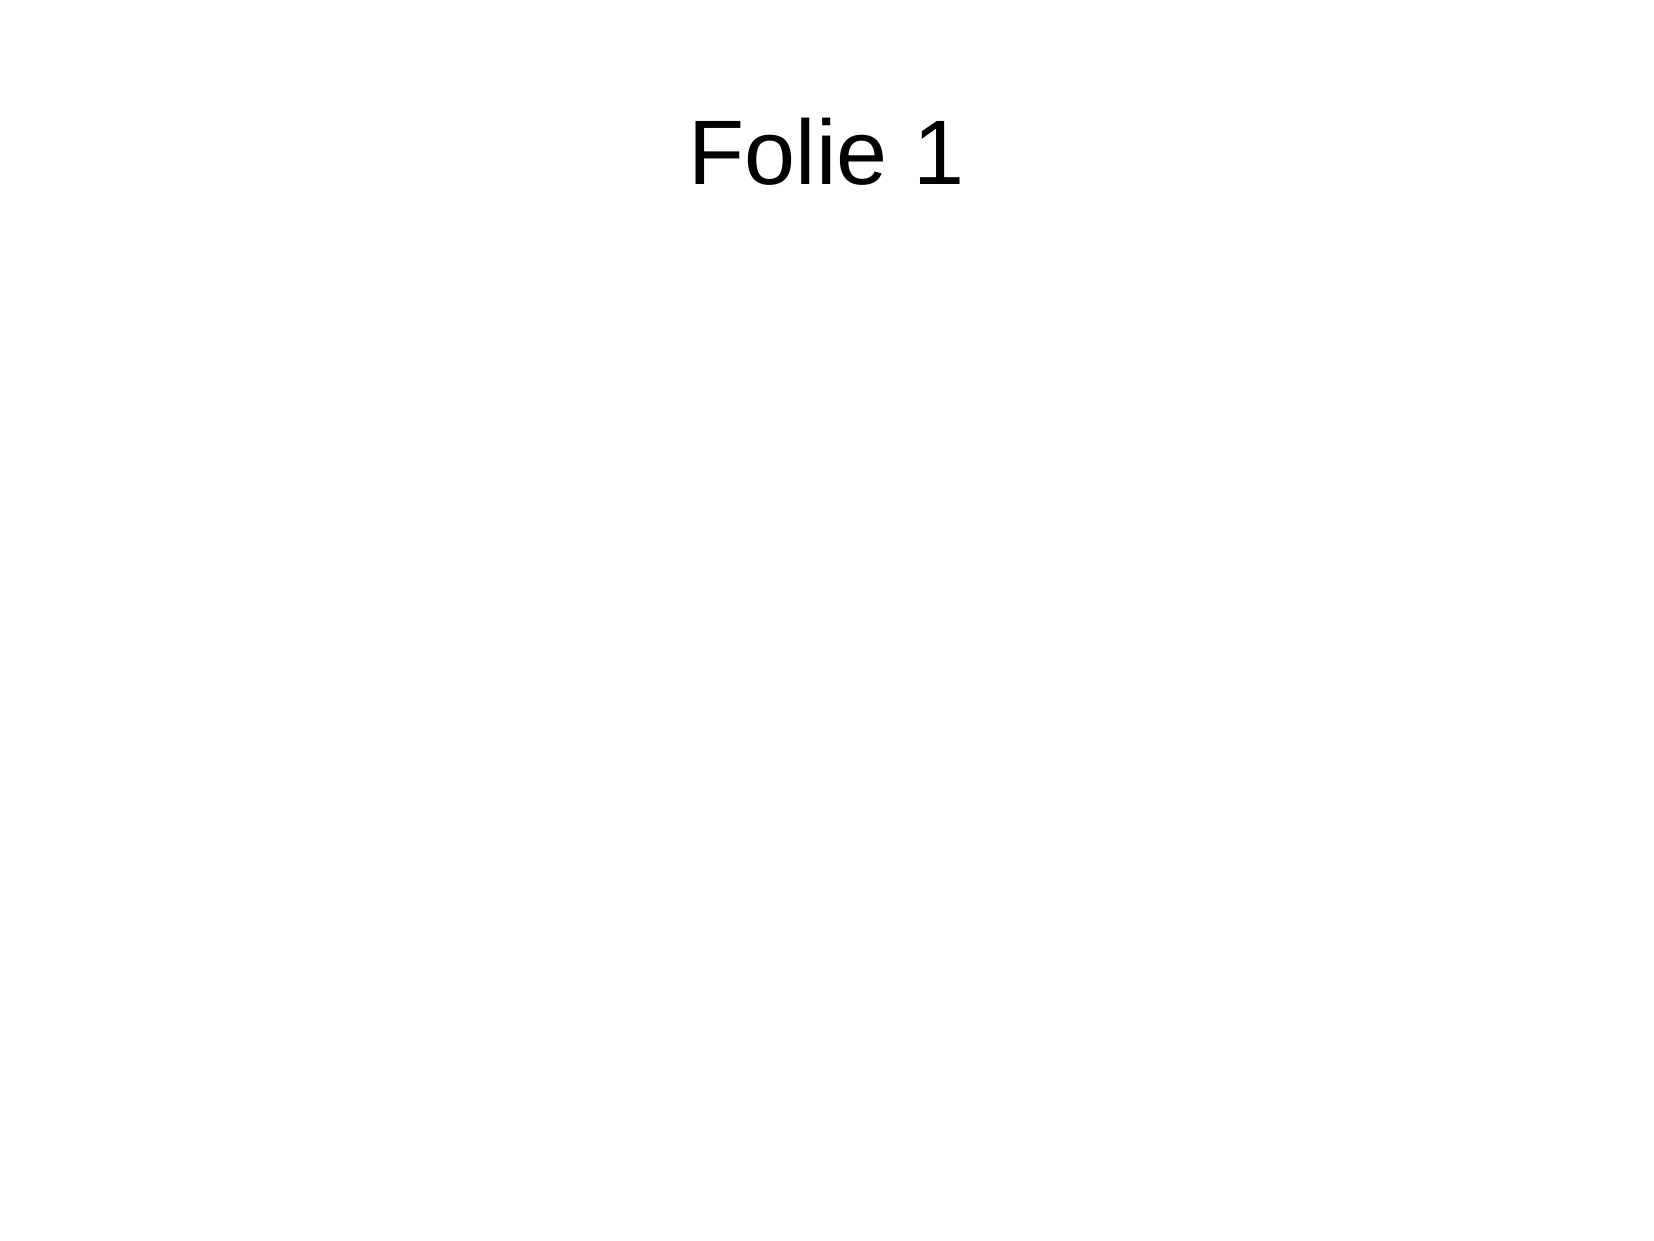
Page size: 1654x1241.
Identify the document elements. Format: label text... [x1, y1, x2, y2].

title Folie 1 [82, 49, 1571, 257]
